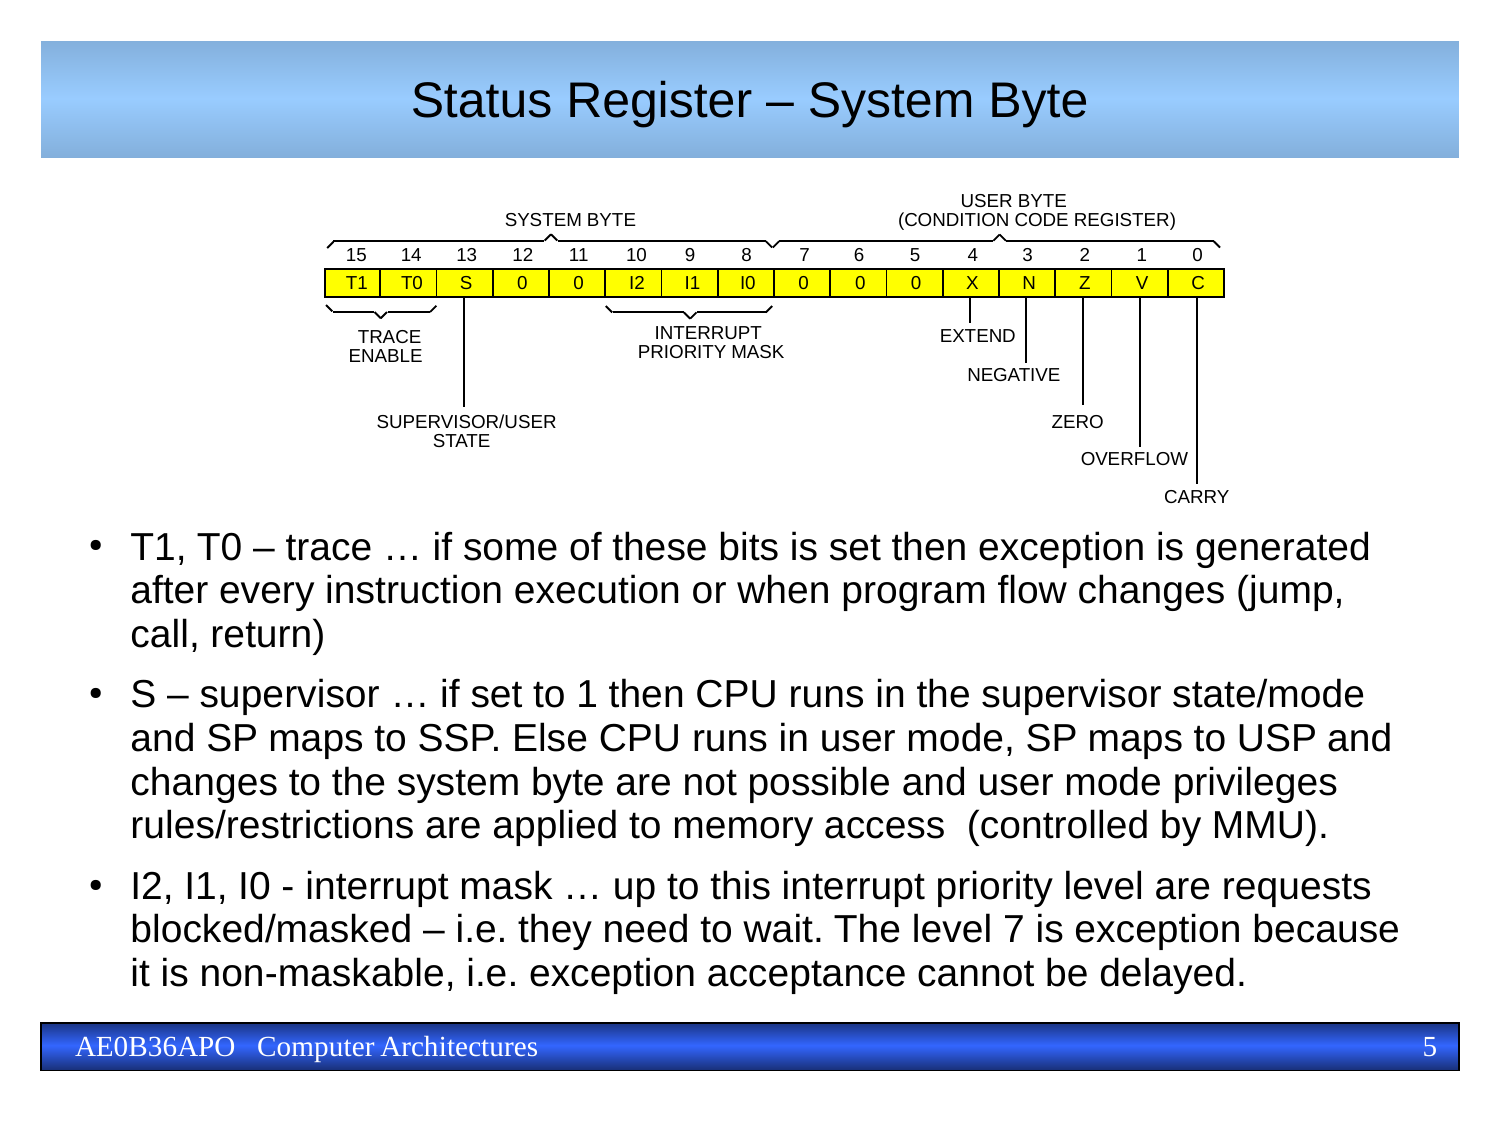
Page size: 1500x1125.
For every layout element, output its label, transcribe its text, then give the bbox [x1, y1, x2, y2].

text_box [831, 270, 886, 296]
title Status Register – System Byte [41, 41, 1459, 158]
text_box [494, 270, 548, 296]
text_box [887, 270, 942, 296]
text_box [719, 270, 773, 296]
text_box [1169, 270, 1223, 296]
text_box [775, 270, 829, 296]
list T1, T0 – trace … if some of these bits is set then exception is generated after every instruction execution or when program flow changes (jump, call, return) S – supervisor … if set to 1 then CPU runs in the supervisor state/mode and SP maps to SSP. Else CPU runs in user mode, SP maps to USP and changes to the system byte are not possible and user mode privileges rules/restrictions are applied to memory access (controlled by MMU). I2, I1, I0 - interrupt mask … up to this interrupt priority level are requests blocked/masked – i.e. they need to wait. The level 7 is exception because it is non-maskable, i.e. exception acceptance cannot be delayed. [75, 525, 1426, 1000]
text_box [1112, 270, 1167, 296]
text_box [550, 270, 604, 296]
text_box [944, 270, 998, 296]
text_box [326, 270, 379, 296]
text_box [1056, 270, 1111, 296]
text_box [662, 270, 717, 296]
text_box [437, 270, 492, 296]
text_box [1000, 270, 1054, 296]
text_box [606, 270, 661, 296]
text_box [381, 270, 436, 296]
